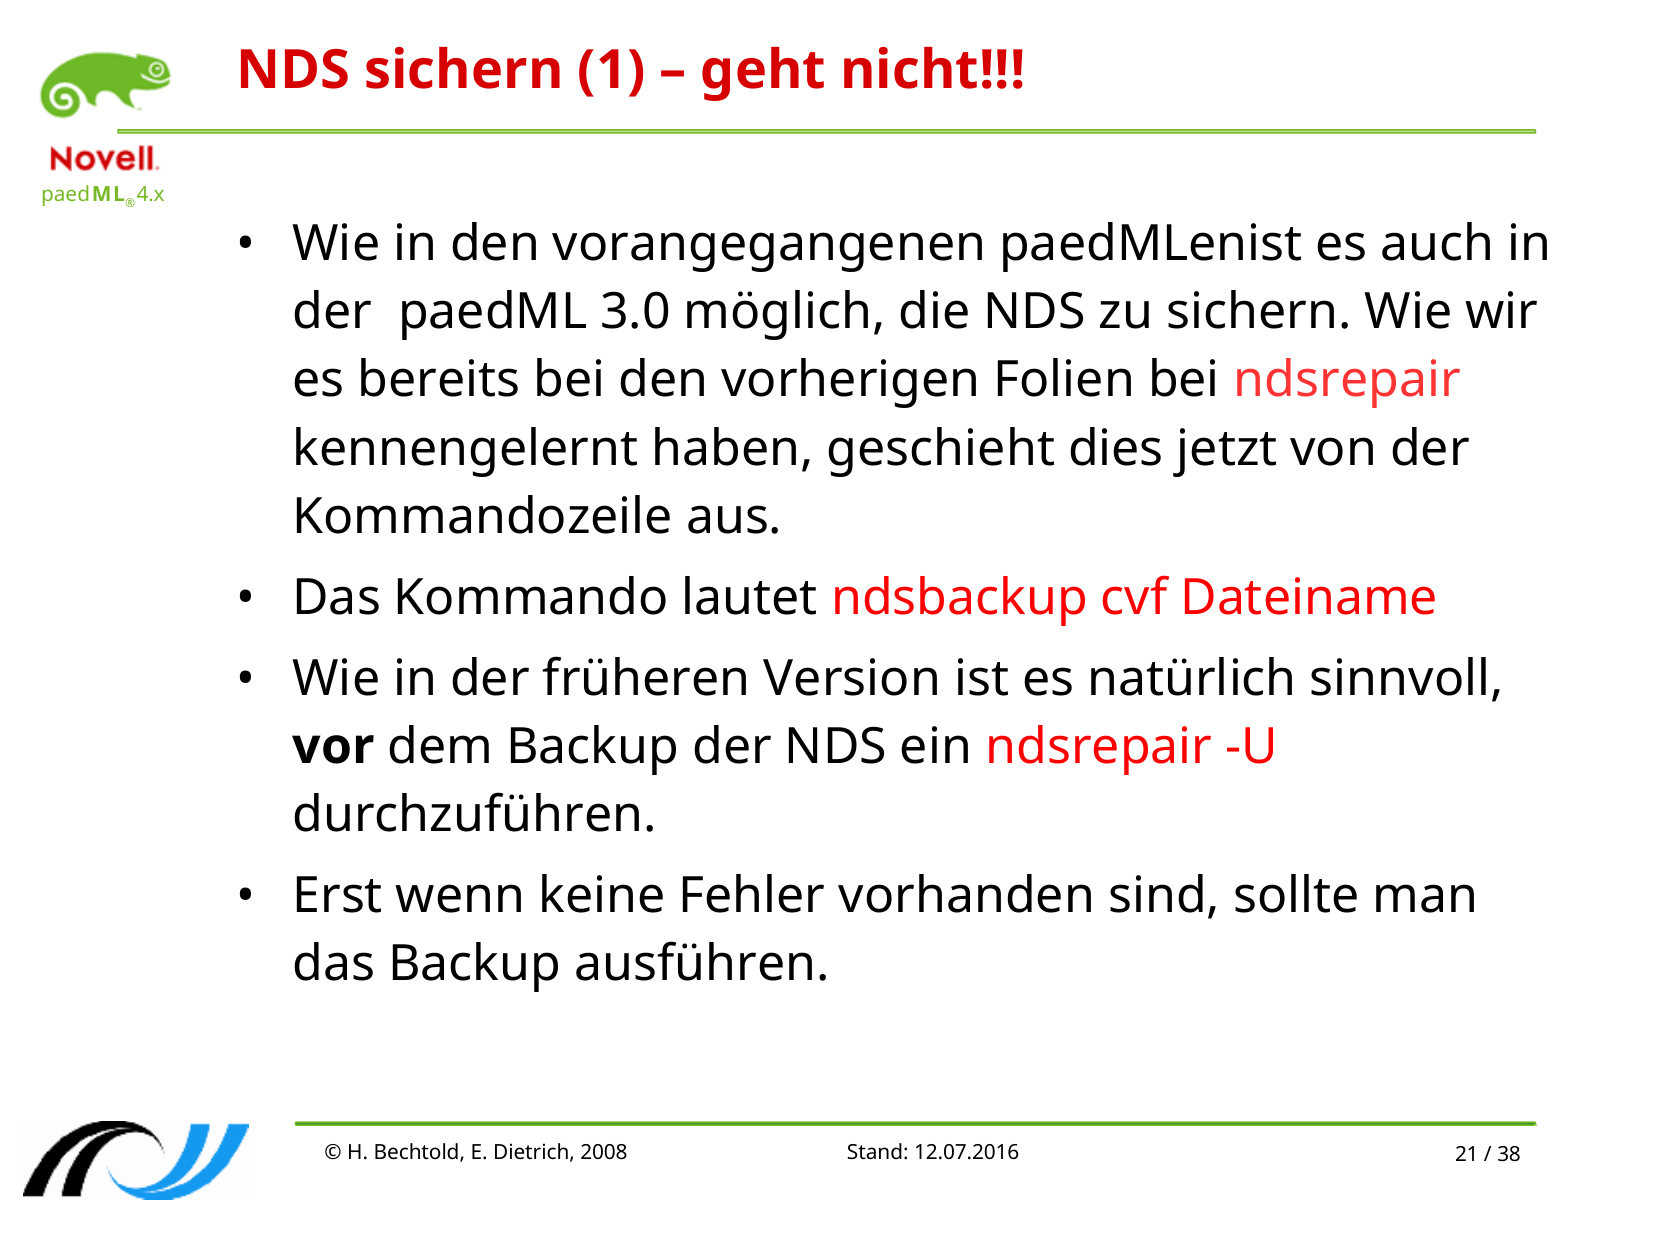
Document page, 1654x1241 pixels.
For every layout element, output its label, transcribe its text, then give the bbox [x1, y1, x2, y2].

list Wie in den vorangegangenen paedMLenist es auch in der paedML 3.0 möglich, die NDS zu sichern. Wie wir es bereits bei den vorherigen Folien bei ndsrepair kennengelernt haben, geschieht dies jetzt von der Kommandozeile aus. Das Kommando lautet ndsbackup cvf Dateiname Wie in der früheren Version ist es natürlich sinnvoll, vor dem Backup der NDS ein ndsrepair -U durchzuführen. Erst wenn keine Fehler vorhanden sind, sollte man das Backup ausführen. [236, 206, 1565, 848]
picture [26, 35, 184, 193]
picture [23, 1121, 249, 1200]
title NDS sichern (1) – geht nicht!!! [236, 17, 1536, 119]
